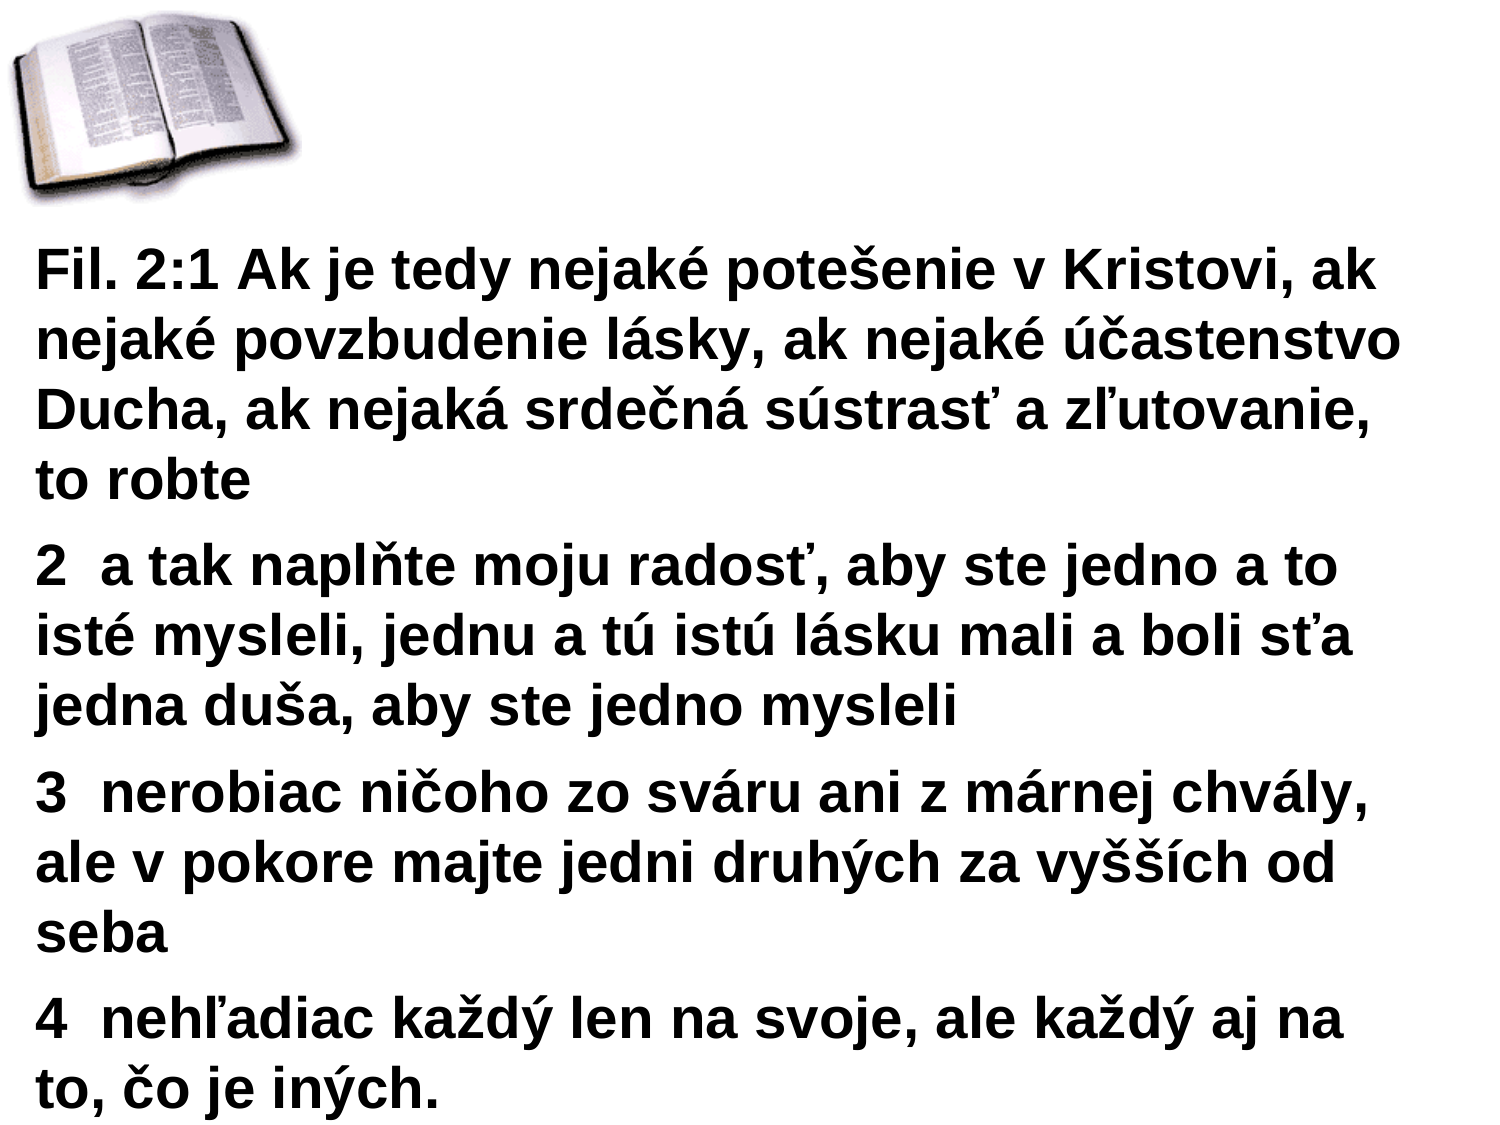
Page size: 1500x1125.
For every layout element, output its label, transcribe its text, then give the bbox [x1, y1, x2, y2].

picture [0, 3, 302, 207]
list Fil. 2:1 Ak je tedy nejaké potešenie v Kristovi, ak nejaké povzbudenie lásky, ak nejaké účastenstvo Ducha, ak nejaká srdečná sústrasť a zľutovanie, to robte 2 a tak naplňte moju radosť, aby ste jedno a to isté mysleli, jednu a tú istú lásku mali a boli sťa jedna duša, aby ste jedno mysleli 3 nerobiac ničoho zo sváru ani z márnej chvály, ale v pokore majte jedni druhých za vyšších od seba 4 nehľadiac každý len na svoje, ale každý aj na to, čo je iných. [20, 136, 1447, 1125]
